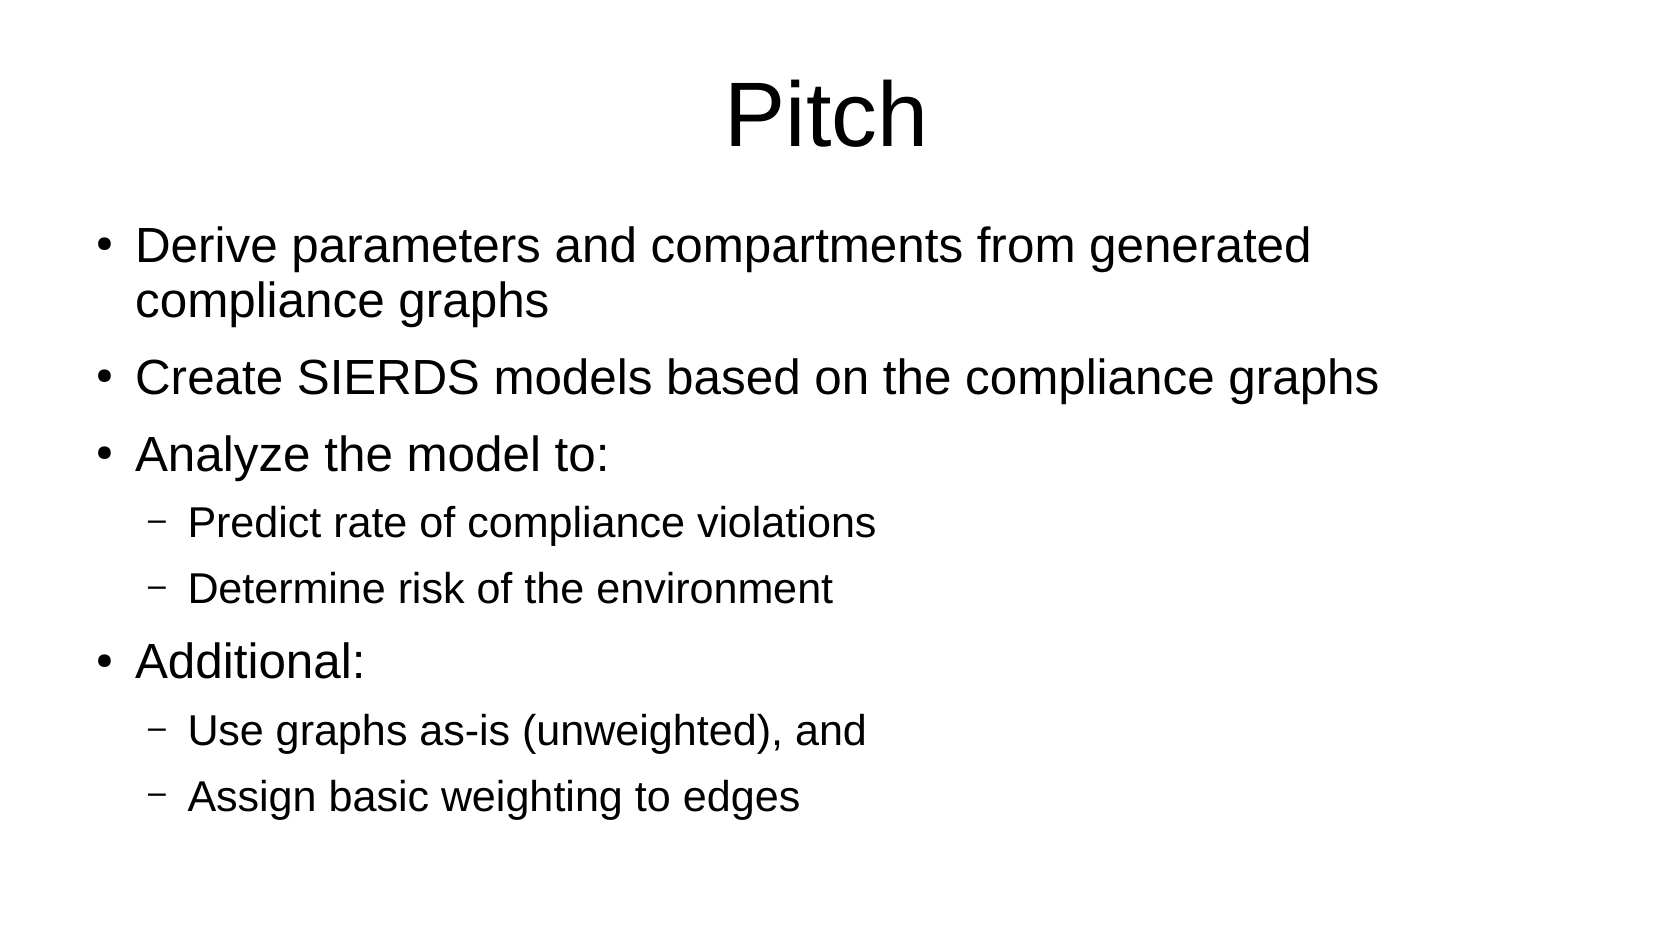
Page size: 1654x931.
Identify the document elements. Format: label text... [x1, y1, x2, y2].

title Pitch [82, 37, 1571, 193]
list Derive parameters and compartments from generated compliance graphs Create SIERDS models based on the compliance graphs Analyze the model to: Predict rate of compliance violations Determine risk of the environment Additional: Use graphs as-is (unweighted), and Assign basic weighting to edges [82, 217, 1571, 826]
